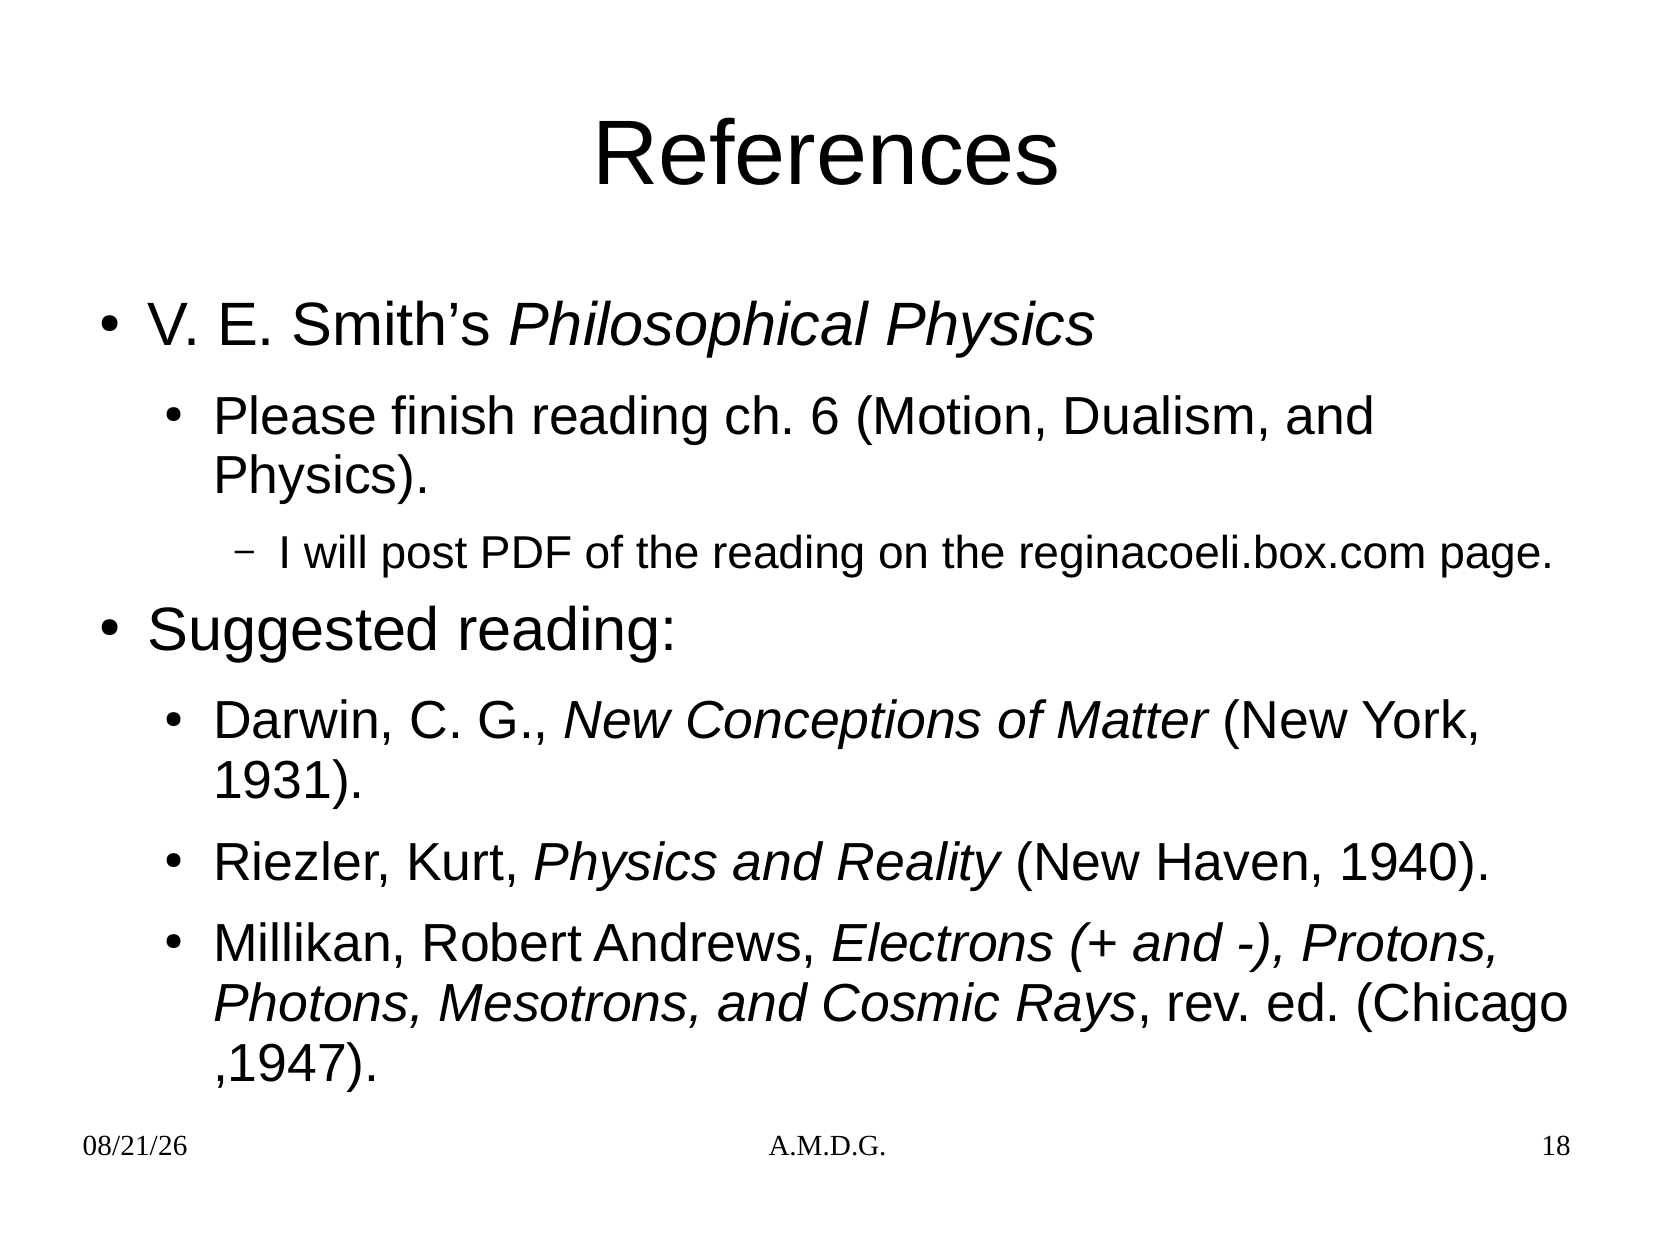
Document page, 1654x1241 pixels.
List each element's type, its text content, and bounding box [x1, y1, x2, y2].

title References [82, 49, 1571, 257]
list V. E. Smith’s Philosophical Physics Please finish reading ch. 6 (Motion, Dualism, and Physics). I will post PDF of the reading on the reginacoeli.box.com page. Suggested reading: Darwin, C. G., New Conceptions of Matter (New York, 1931). Riezler, Kurt, Physics and Reality (New Haven, 1940). Millikan, Robert Andrews, Electrons (+ and -), Protons, Photons, Mesotrons, and Cosmic Rays, rev. ed. (Chicago ,1947). [82, 290, 1571, 1109]
